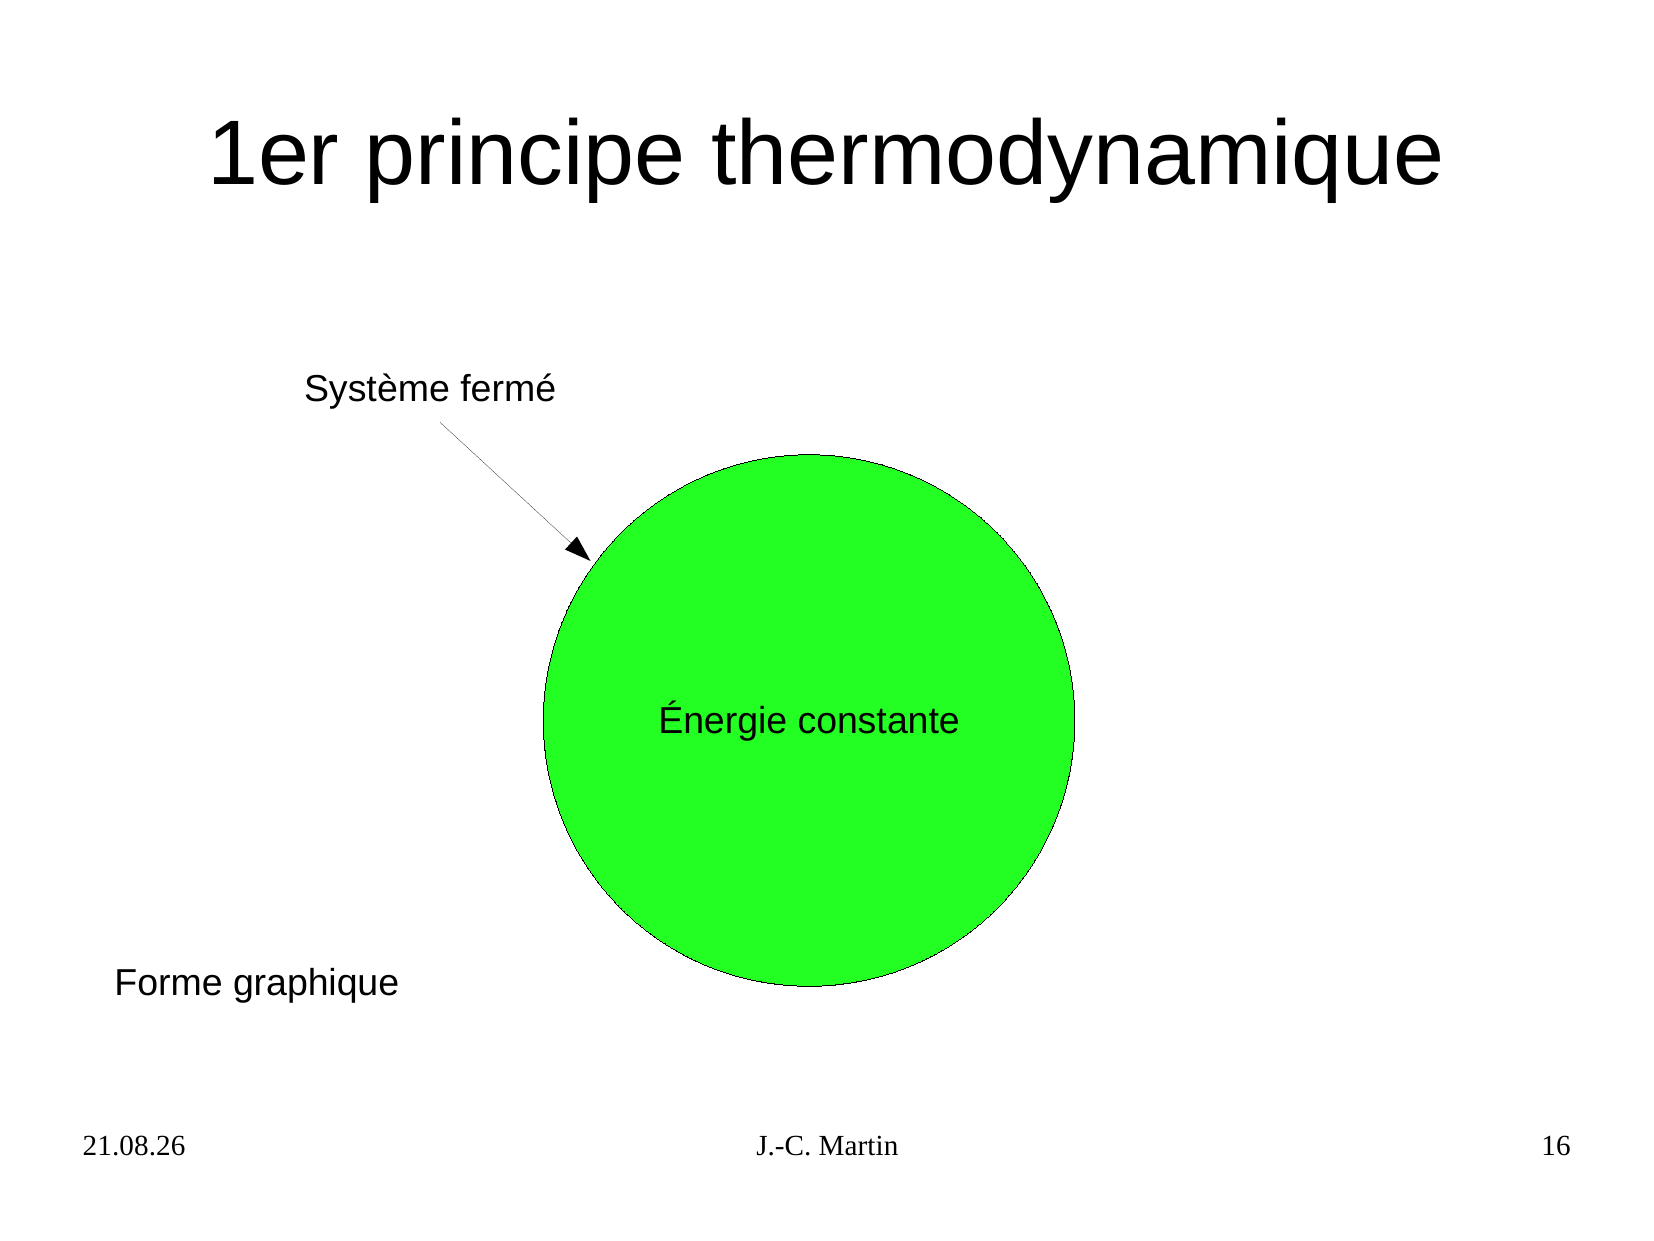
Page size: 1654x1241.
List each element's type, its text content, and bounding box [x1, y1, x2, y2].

text_box Forme graphique [99, 953, 414, 1016]
text_box Système fermé [289, 360, 571, 422]
title 1er principe thermodynamique [82, 49, 1571, 257]
text_box Énergie constante [543, 454, 1075, 987]
